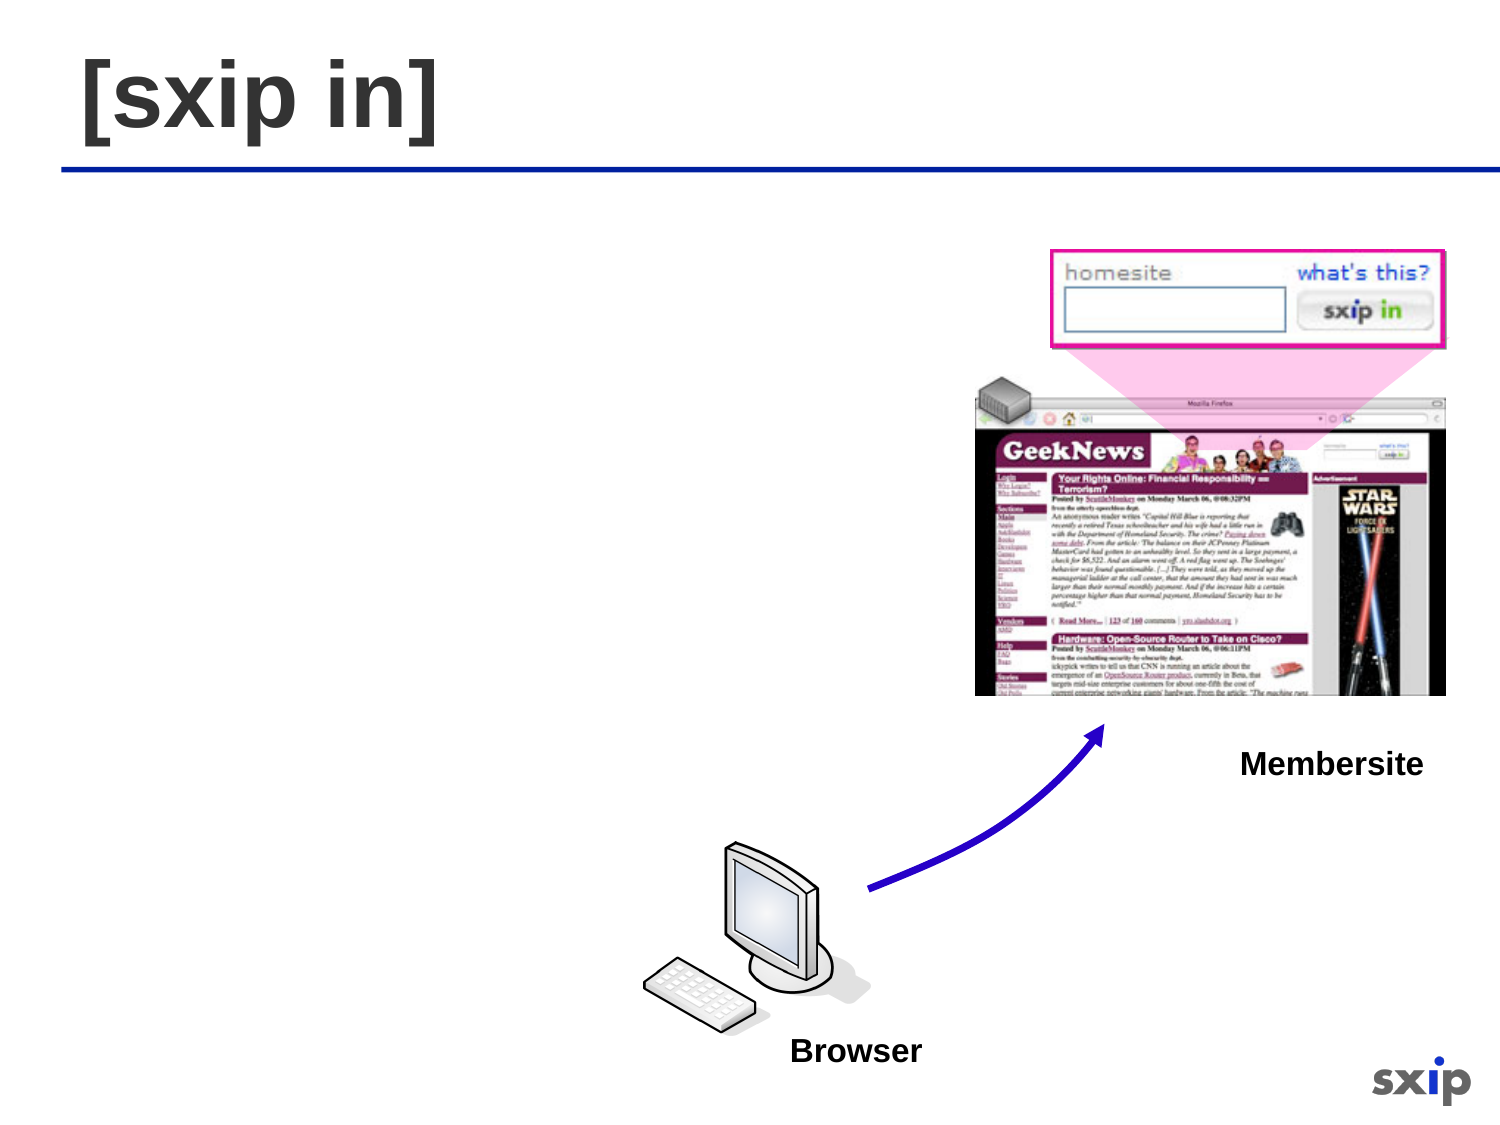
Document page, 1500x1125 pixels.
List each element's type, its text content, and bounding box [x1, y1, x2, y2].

text_box Browser [774, 1025, 938, 1078]
picture [1050, 249, 1445, 348]
text_box Membersite [1224, 737, 1440, 790]
picture [975, 374, 1446, 696]
title [sxip in] [61, 21, 1495, 169]
picture [643, 841, 871, 1036]
text_box [1065, 350, 1435, 451]
picture [1372, 1056, 1471, 1106]
